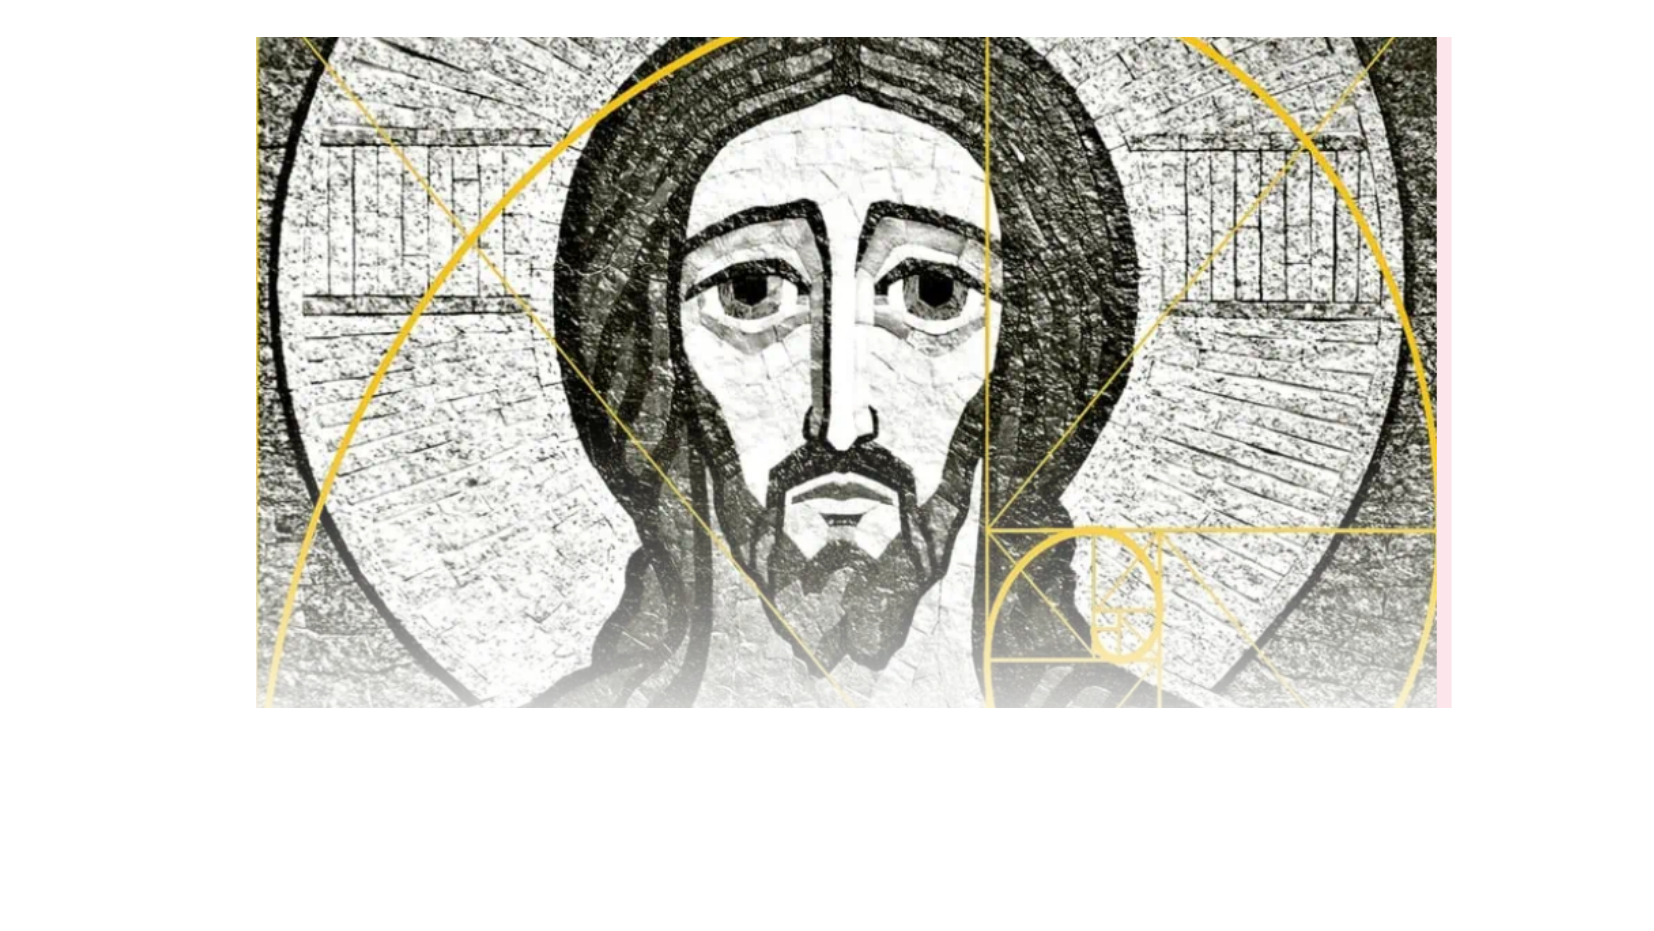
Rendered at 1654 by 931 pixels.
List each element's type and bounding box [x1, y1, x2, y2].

picture [256, 37, 1452, 708]
